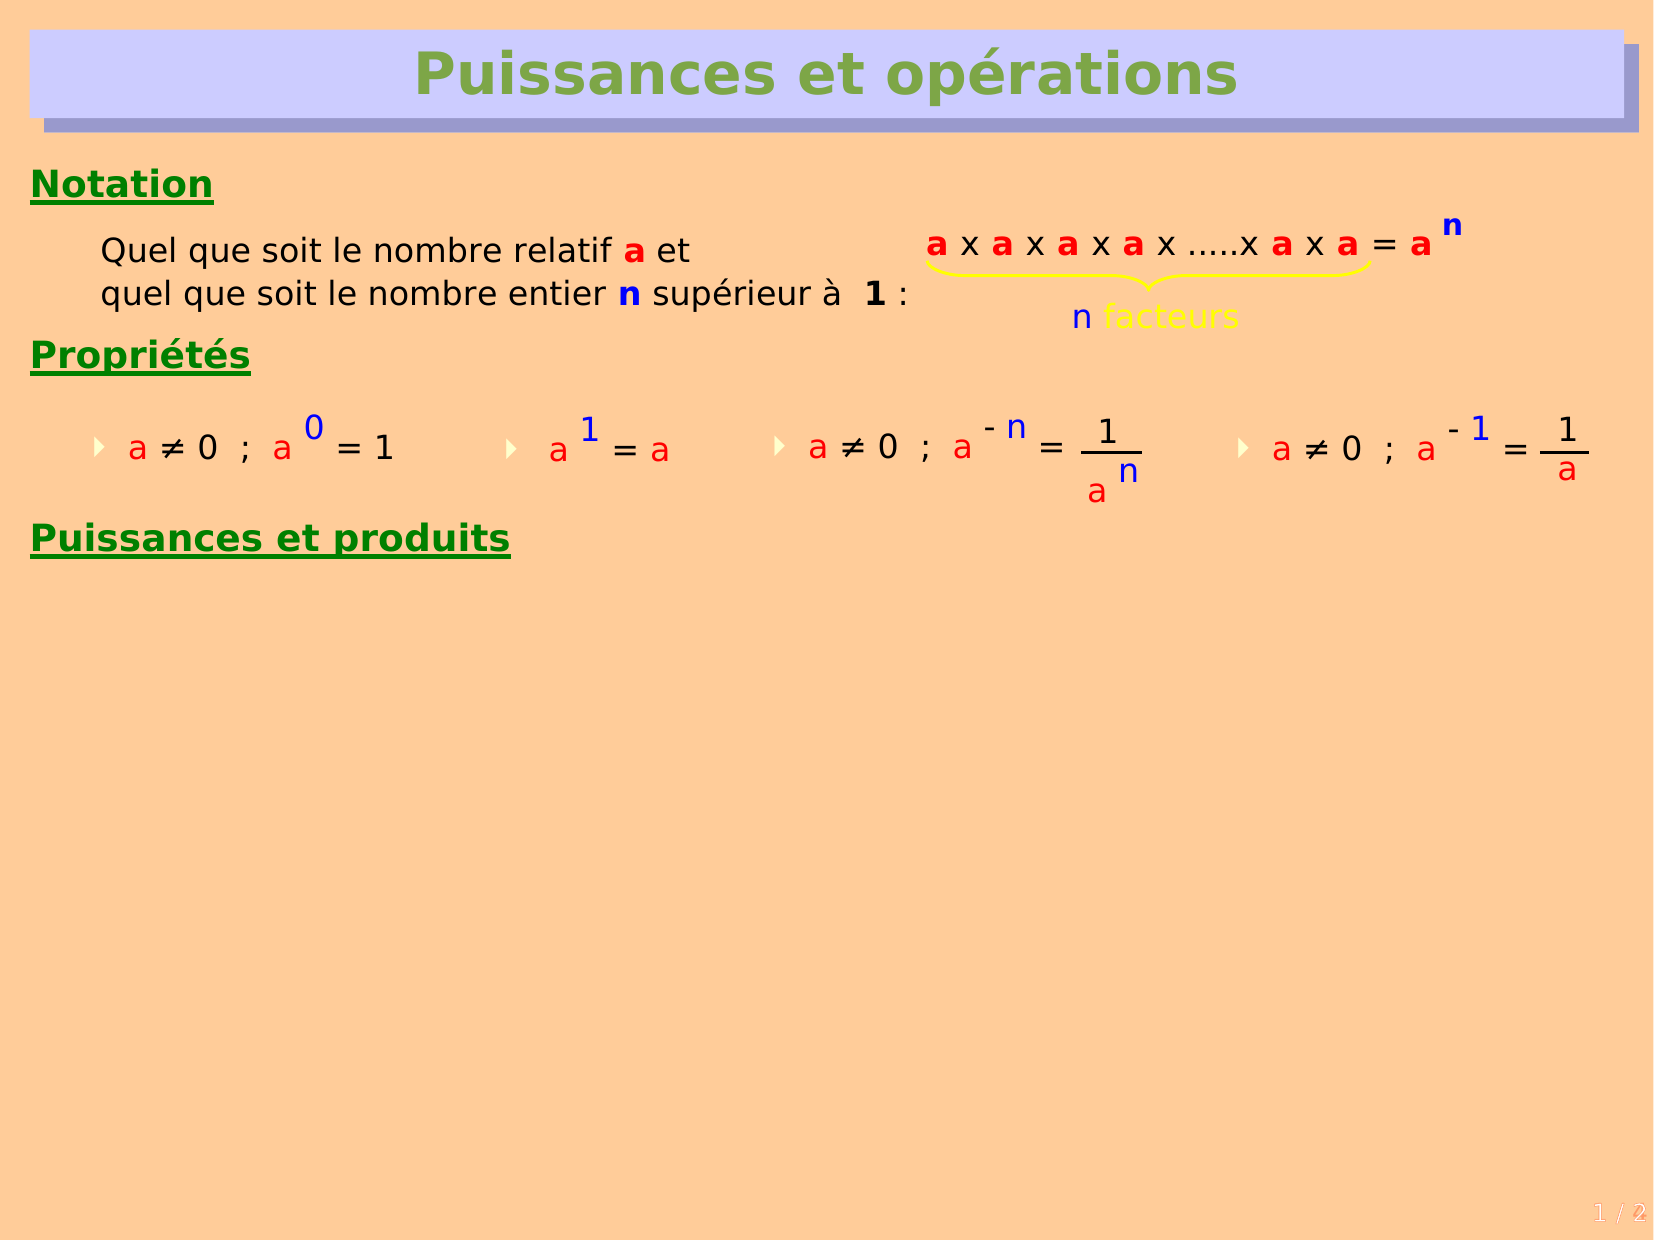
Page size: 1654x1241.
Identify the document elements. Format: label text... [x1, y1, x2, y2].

text_box  a ≠ 0 ; a - 1 = [1229, 410, 1540, 471]
title Puissances et opérations [29, 29, 1625, 119]
text_box 1 a n [1087, 412, 1140, 451]
text_box Propriétés [29, 333, 252, 378]
text_box a x a x a x a x .....x a x a = a n [925, 207, 1472, 264]
text_box Quel que soit le nombre relatif a et [100, 224, 691, 274]
text_box  a 1 = a [496, 410, 670, 472]
text_box 1 / 2 [1591, 1198, 1649, 1235]
text_box Notation [29, 162, 215, 207]
text_box 1 a n [1087, 454, 1140, 511]
text_box  a ≠ 0 ; a 0 = 1 [86, 408, 403, 470]
text_box 1 a [1554, 454, 1582, 489]
text_box 1 a [1554, 410, 1582, 451]
text_box Puissances et produits [29, 516, 512, 561]
text_box quel que soit le nombre entier n supérieur à 1 : [100, 274, 910, 314]
text_box n facteurs [1071, 297, 1241, 337]
text_box  a ≠ 0 ; a - n = [765, 408, 1076, 469]
